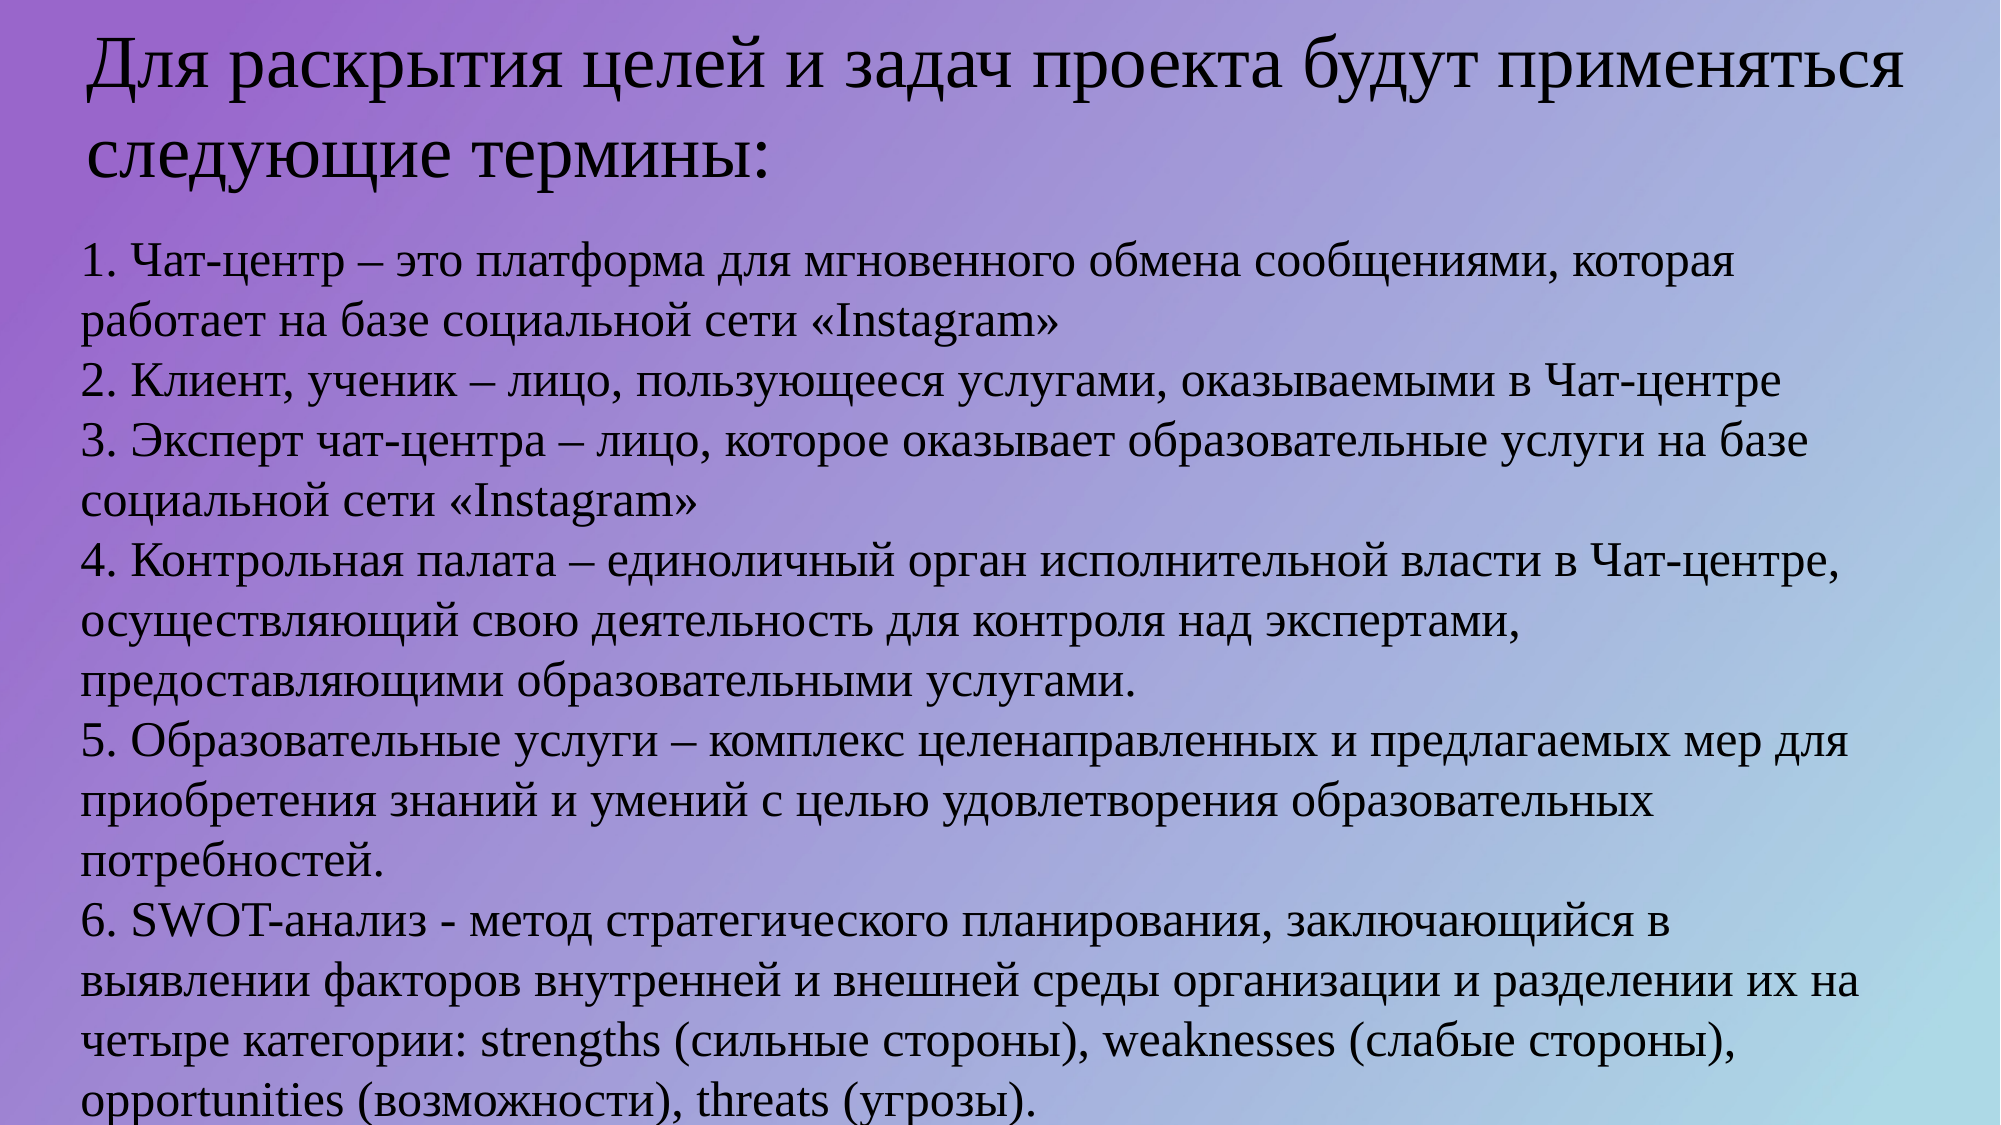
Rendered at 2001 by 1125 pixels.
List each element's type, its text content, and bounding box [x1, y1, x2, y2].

picture [0, 0, 2000, 1125]
text_box Для раскрытия целей и задач проекта будут применяться следующие термины: [71, 5, 1935, 246]
text_box 1. Чат-центр – это платформа для мгновенного обмена сообщениями, которая работает на базе социальной сети «Instagram» 2. Клиент, ученик – лицо, пользующееся услугами, оказываемыми в Чат-центре 3. Эксперт чат-центра – лицо, которое оказывает образовательные услуги на базе социальной сети «Instagram» 4. Контрольная палата – единоличный орган исполнительной власти в Чат-центре, осуществляющий свою деятельность для контроля над экспертами, предоставляющими образовательными услугами. 5. Образовательные услуги – комплекс целенаправленных и предлагаемых мер для приобретения знаний и умений с целью удовлетворения образовательных потребностей. 6. SWOT-анализ - метод стратегического планирования, заключающийся в выявлении факторов внутренней и внешней среды организации и разделении их на четыре категории: strengths (сильные стороны), weaknesses (слабые стороны), opportunities (возможности), threats (угрозы). [65, 219, 1925, 1125]
